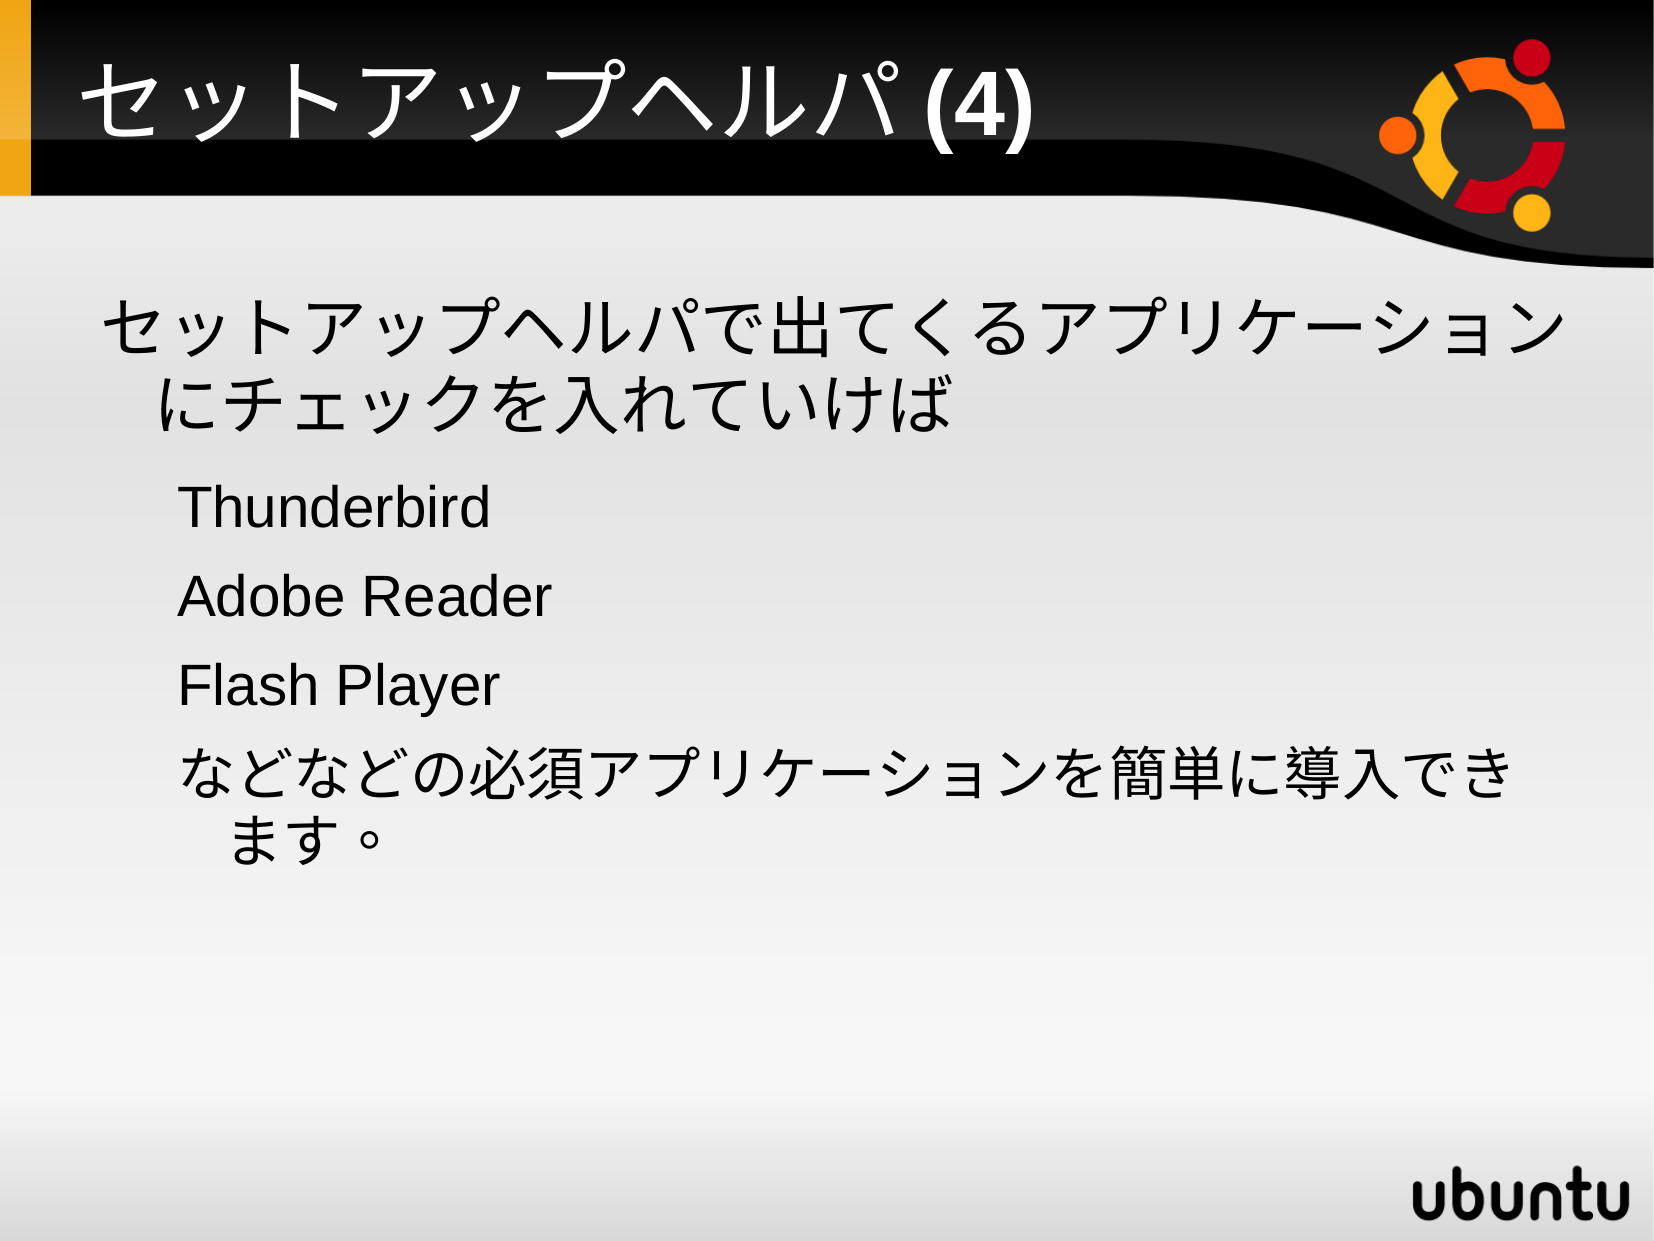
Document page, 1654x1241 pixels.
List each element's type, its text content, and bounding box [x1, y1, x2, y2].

title セットアップヘルパ(4) [76, 7, 1565, 200]
list セットアップヘルパで出てくるアプリケーションにチェックを入れていけば Thunderbird Adobe Reader Flash Player などなどの必須アプリケーションを簡単に導入できます。 [82, 290, 1571, 1094]
picture [0, 0, 1654, 1241]
